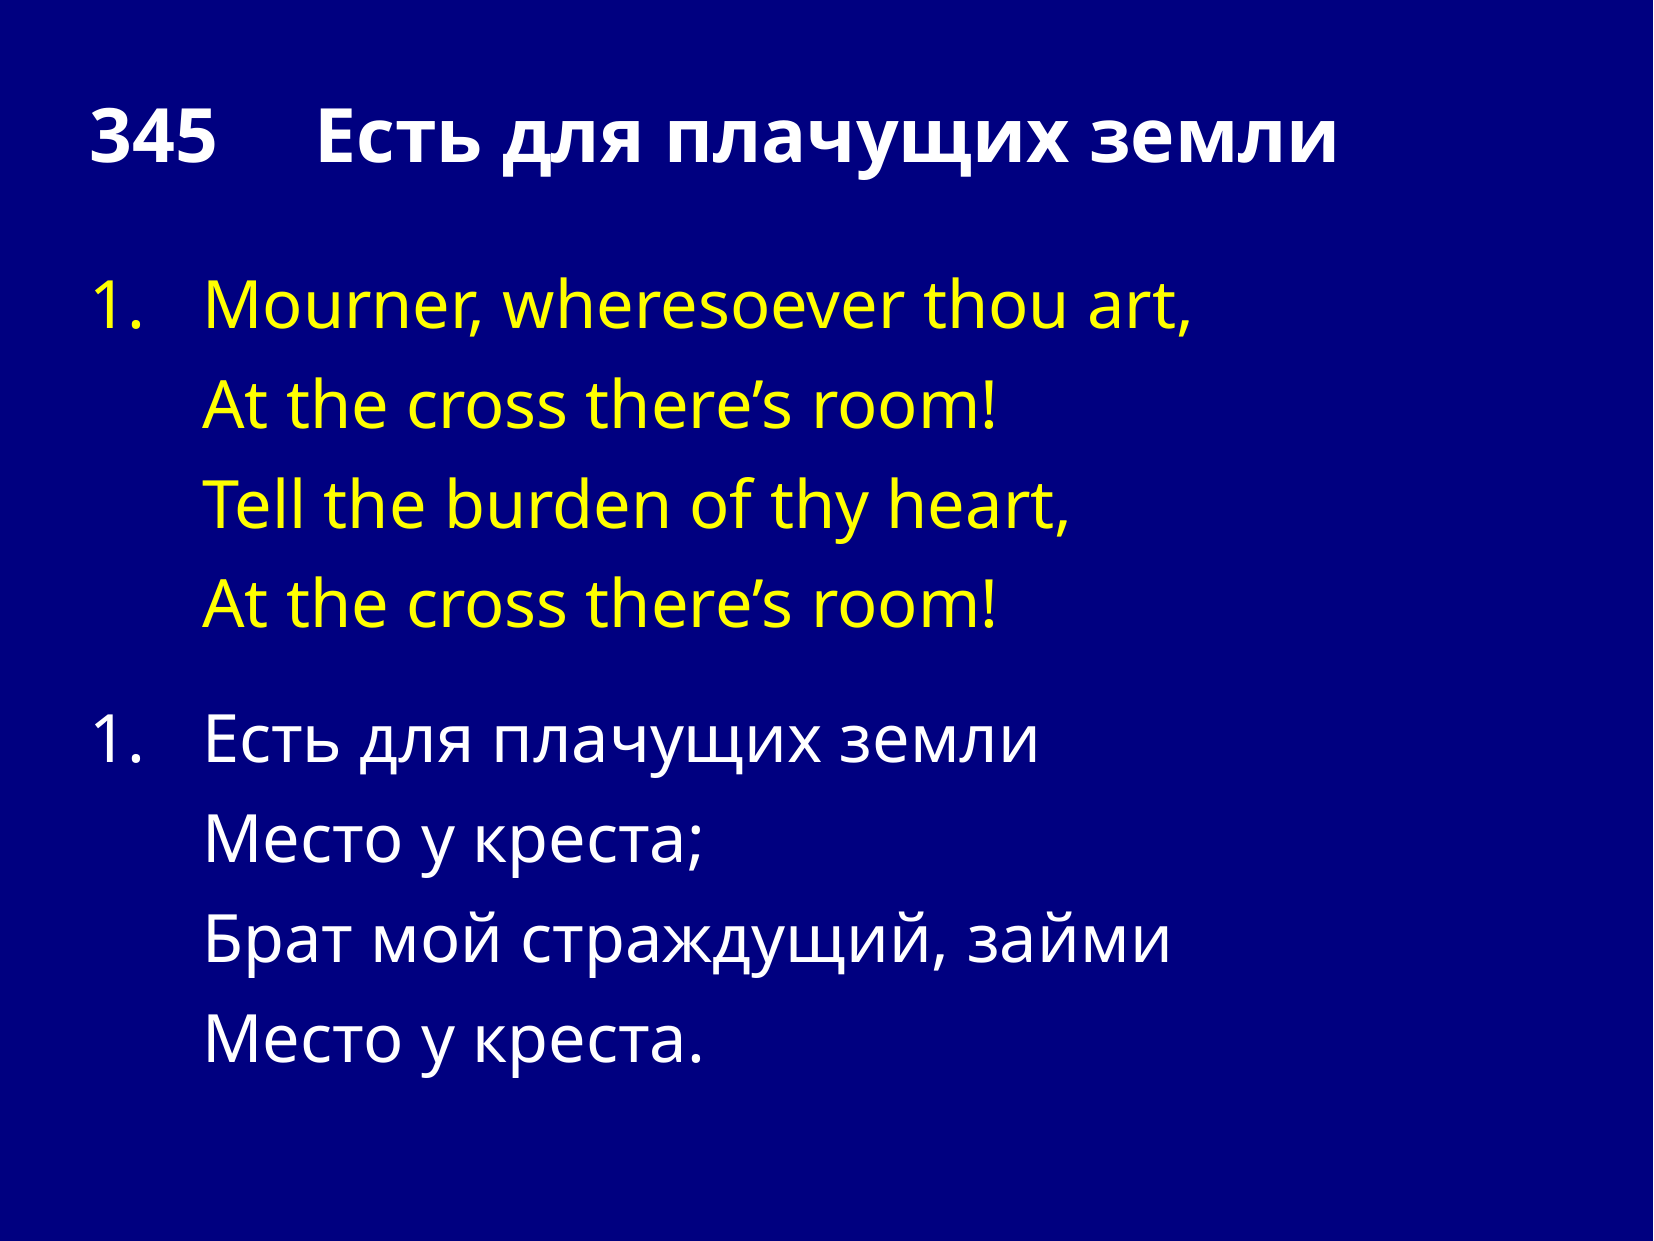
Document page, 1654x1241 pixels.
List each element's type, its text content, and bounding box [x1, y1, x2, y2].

text_box 345 Есть для плачущих земли [75, 75, 1576, 188]
text_box 1. Есть для плачущих земли Место у креста; Брат мой страждущий, займи Место у креста. [75, 675, 1576, 1163]
text_box 1. Mourner, wheresoever thou art, At the cross there’s room! Tell the burden of thy heart, At the cross there’s room! [75, 188, 1576, 638]
